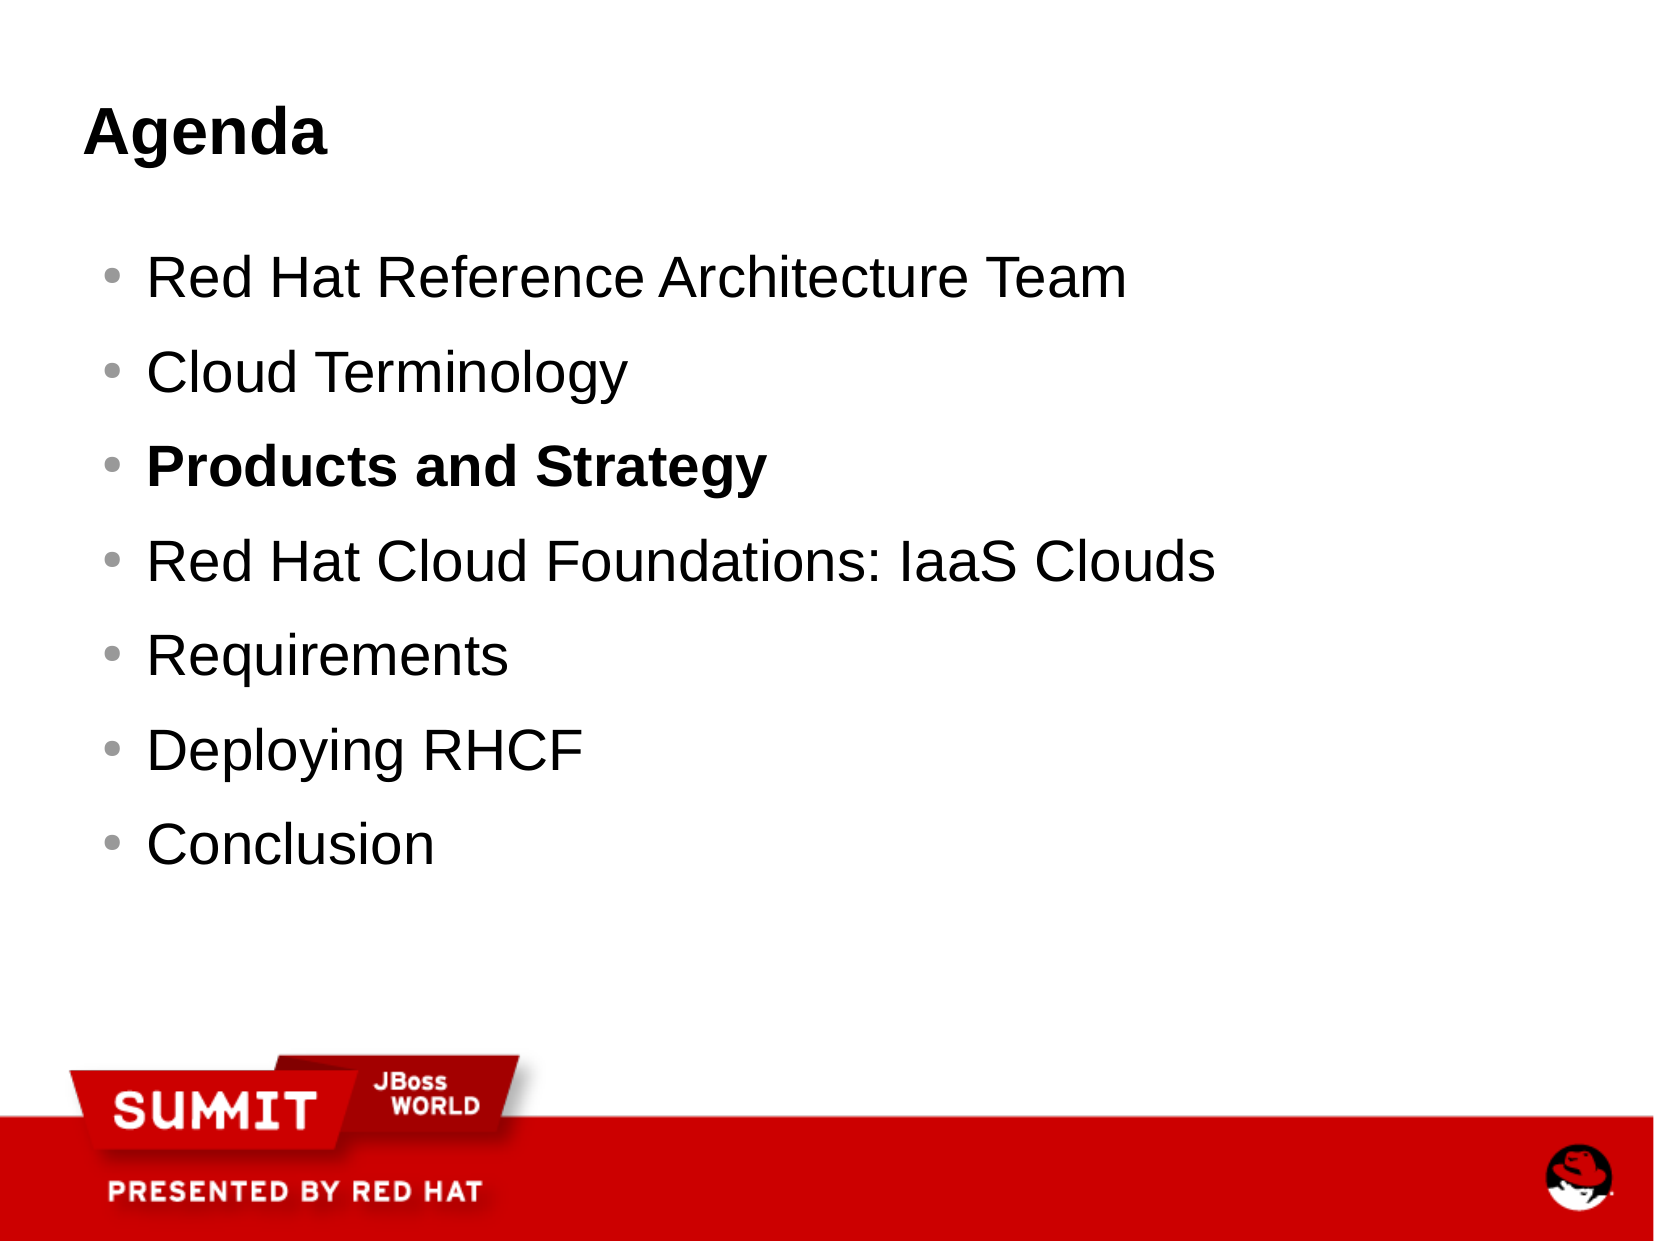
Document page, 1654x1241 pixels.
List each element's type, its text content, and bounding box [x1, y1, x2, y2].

title Agenda [82, 37, 1571, 226]
list Red Hat Reference Architecture Team Cloud Terminology Products and Strategy Red Hat Cloud Foundations: IaaS Clouds Requirements Deploying RHCF Conclusion [86, 244, 1576, 1039]
picture [0, 1043, 1654, 1241]
